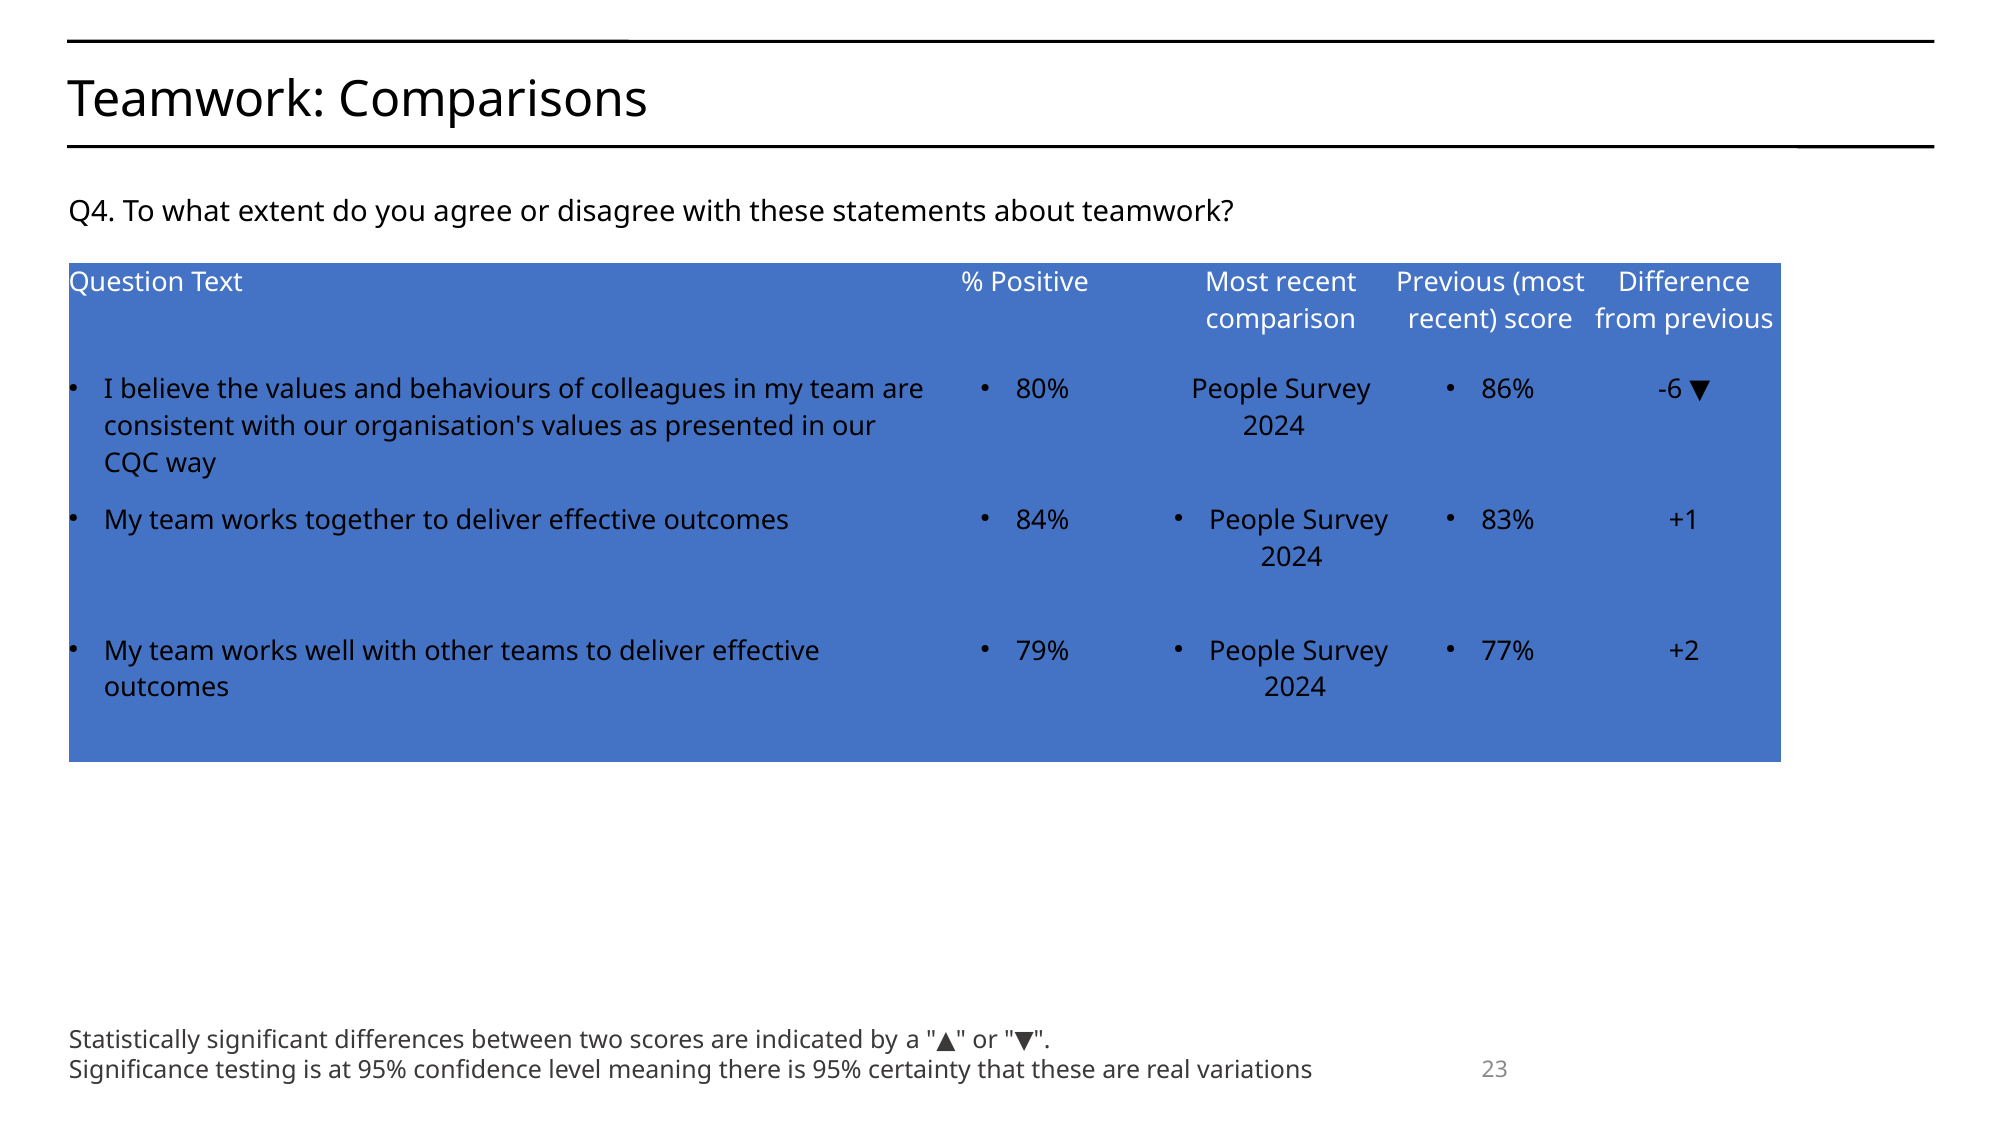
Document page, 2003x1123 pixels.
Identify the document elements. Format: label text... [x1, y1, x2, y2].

table_cell People Survey 2024 [1168, 631, 1393, 762]
table_header Previous (most recent) score [1393, 263, 1587, 370]
table_cell People Survey 2024 [1168, 370, 1393, 501]
text_box Q4. To what extent do you agree or disagree with these statements about teamwork? [68, 184, 1586, 227]
text_box Statistically significant differences between two scores are indicated by a "▲" or "▼". Significance testing is at 95% confidence level meaning there is 95% certainty that these are real variations [54, 1015, 1400, 1092]
table_cell [1122, 631, 1168, 762]
table_cell -6 ▼ [1587, 370, 1781, 501]
table_cell 86% [1393, 370, 1587, 501]
table_header [1122, 263, 1168, 370]
table_cell 84% [928, 501, 1122, 631]
table_cell [1122, 501, 1168, 631]
text_box Teamwork: Comparisons [67, 48, 1936, 136]
table_cell My team works well with other teams to deliver effective outcomes [69, 631, 928, 762]
table_cell My team works together to deliver effective outcomes [69, 501, 928, 631]
table_cell 80% [928, 370, 1122, 501]
table_cell +2 [1587, 631, 1781, 762]
text_box 23 [1466, 1039, 1934, 1100]
table_header Most recent comparison [1168, 263, 1393, 370]
table_cell 77% [1393, 631, 1587, 762]
table_cell +1 [1587, 501, 1781, 631]
table_header Question Text [69, 263, 928, 370]
table_cell I believe the values and behaviours of colleagues in my team are consistent with our organisation's values as presented in our CQC way [69, 370, 928, 501]
table_header % Positive [928, 263, 1122, 370]
table_cell People Survey 2024 [1168, 501, 1393, 631]
table_header Difference from previous [1587, 263, 1781, 370]
table_cell 79% [928, 631, 1122, 762]
table_cell [1122, 370, 1168, 501]
table_cell 83% [1393, 501, 1587, 631]
